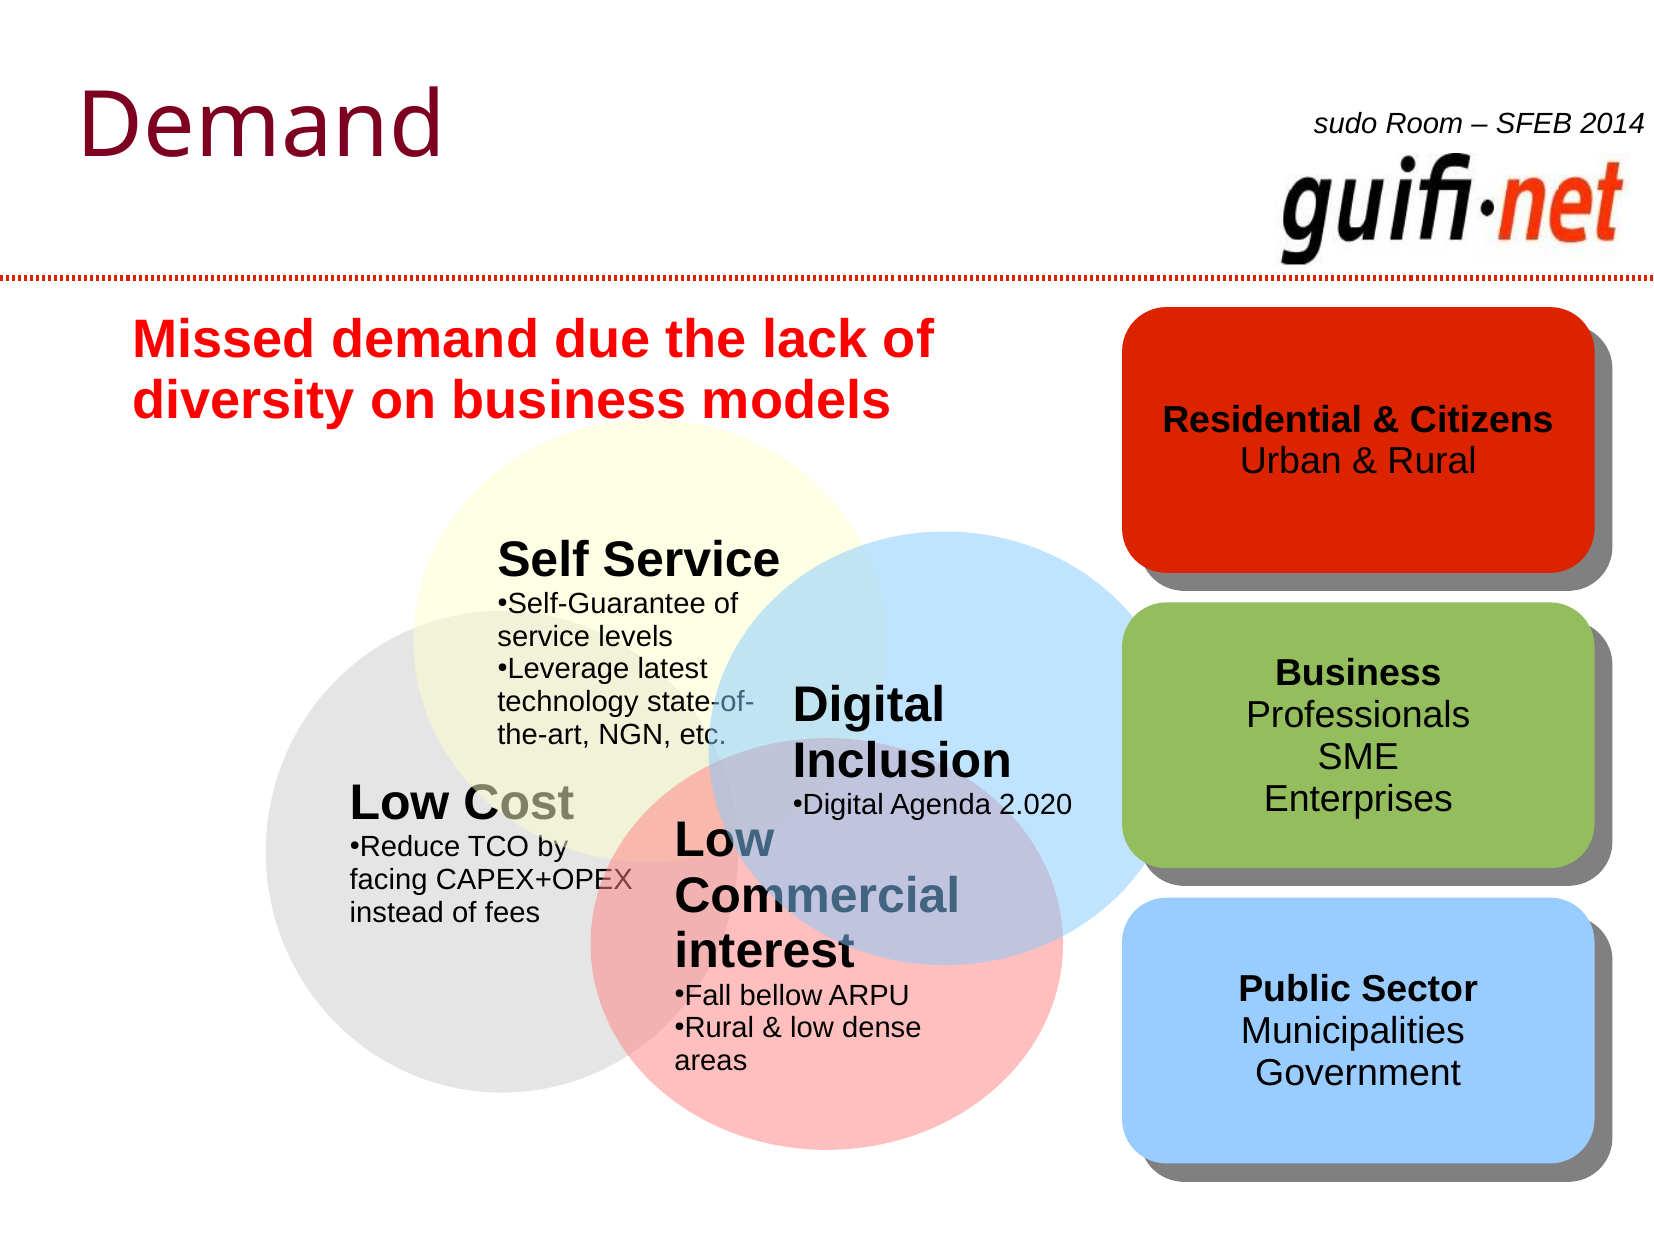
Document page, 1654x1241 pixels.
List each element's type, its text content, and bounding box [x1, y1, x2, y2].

text_box Low Commercial interest Fall bellow ARPU Rural & low dense areas [590, 765, 1064, 1150]
text_box Business Professionals SME Enterprises [1122, 602, 1595, 869]
title Demand [76, 25, 1093, 218]
text_box Low Cost Reduce TCO by facing CAPEX+OPEX instead of fees [265, 628, 628, 1093]
text_box Public Sector Municipalities Government [1122, 897, 1595, 1164]
picture [1275, 153, 1630, 266]
text_box sudo Room – SFEB 2014 [1299, 100, 1654, 148]
text_box Missed demand due the lack of diversity on business models [117, 265, 1123, 473]
text_box Digital Inclusion Digital Agenda 2.020 [708, 531, 1145, 966]
text_box Residential & Citizens Urban & Rural [1122, 307, 1595, 573]
text_box Self Service Self-Guarantee of service levels Leverage latest technology state-of-the-art, NGN, etc. [413, 473, 863, 860]
